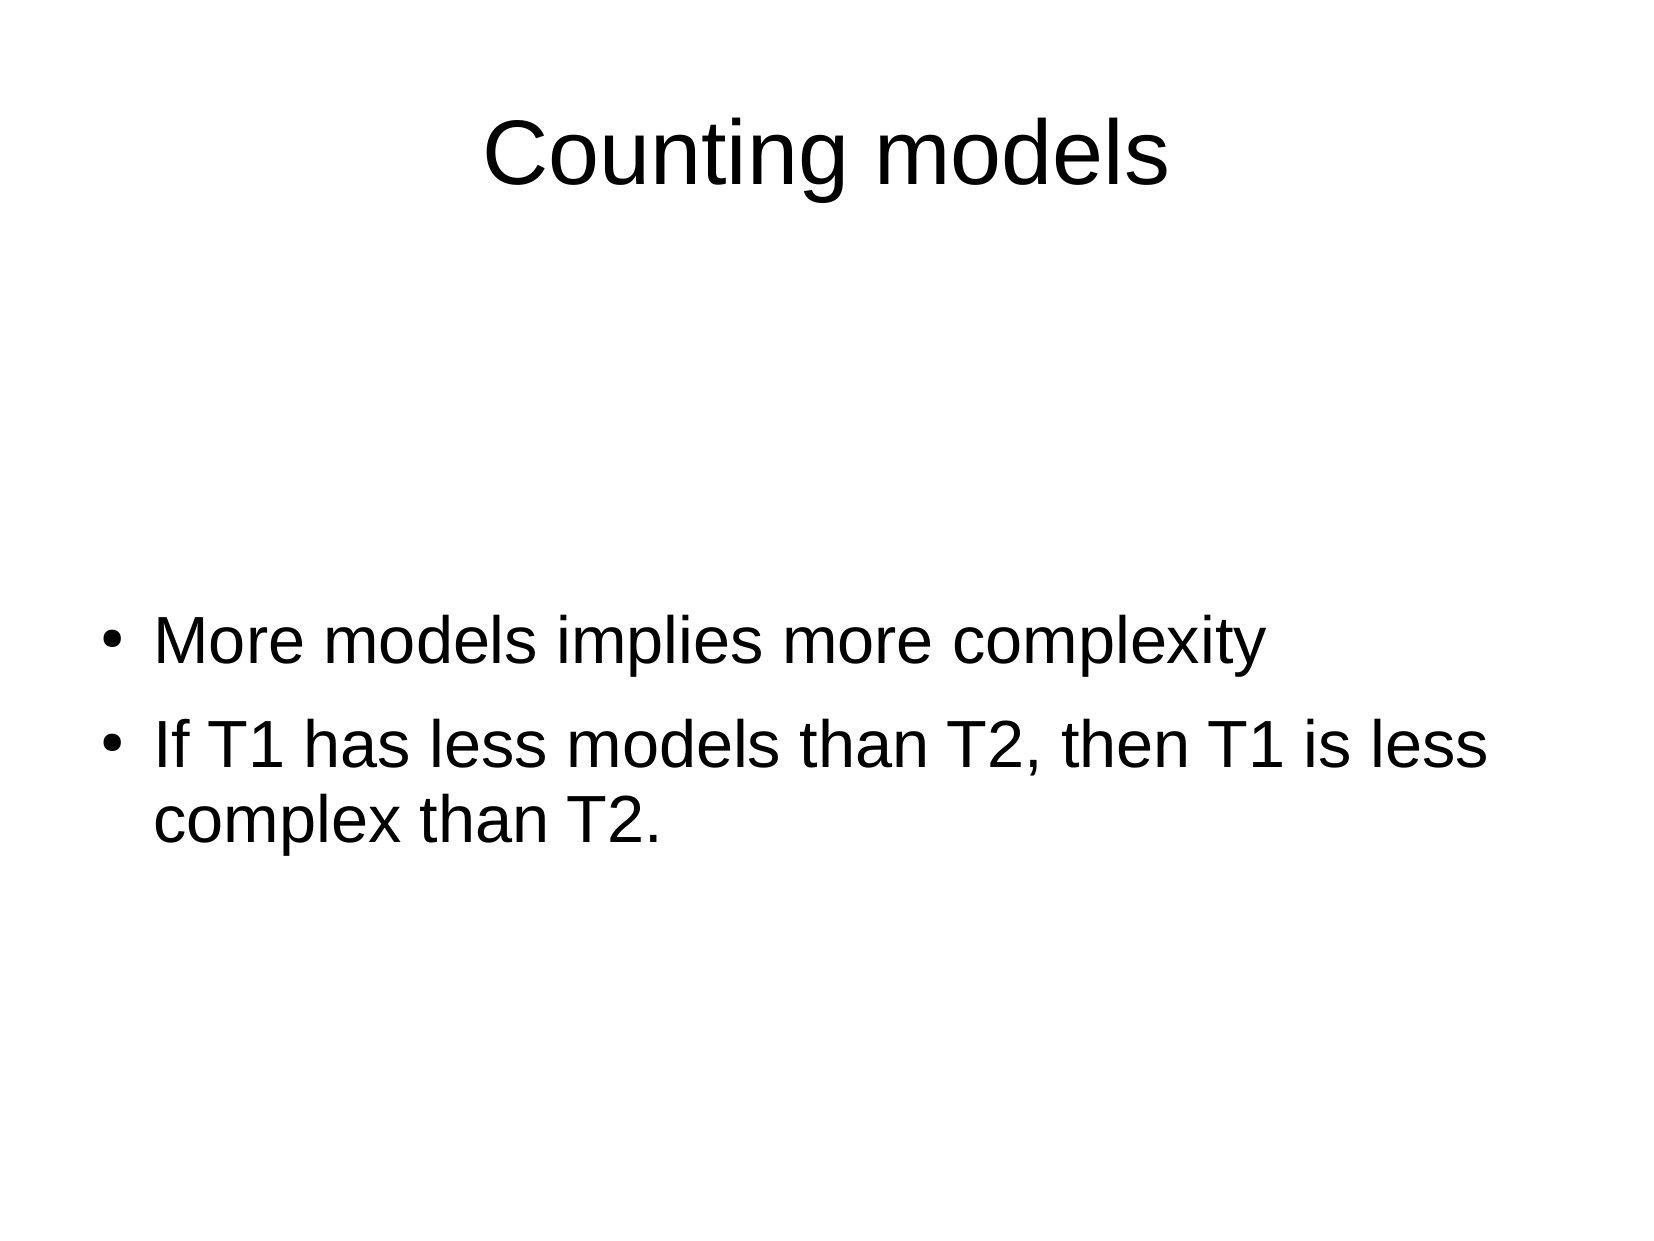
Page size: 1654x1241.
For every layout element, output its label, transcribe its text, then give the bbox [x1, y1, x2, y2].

list More models implies more complexity If T1 has less models than T2, then T1 is less complex than T2. [82, 290, 1571, 1010]
title Counting models [82, 49, 1571, 257]
